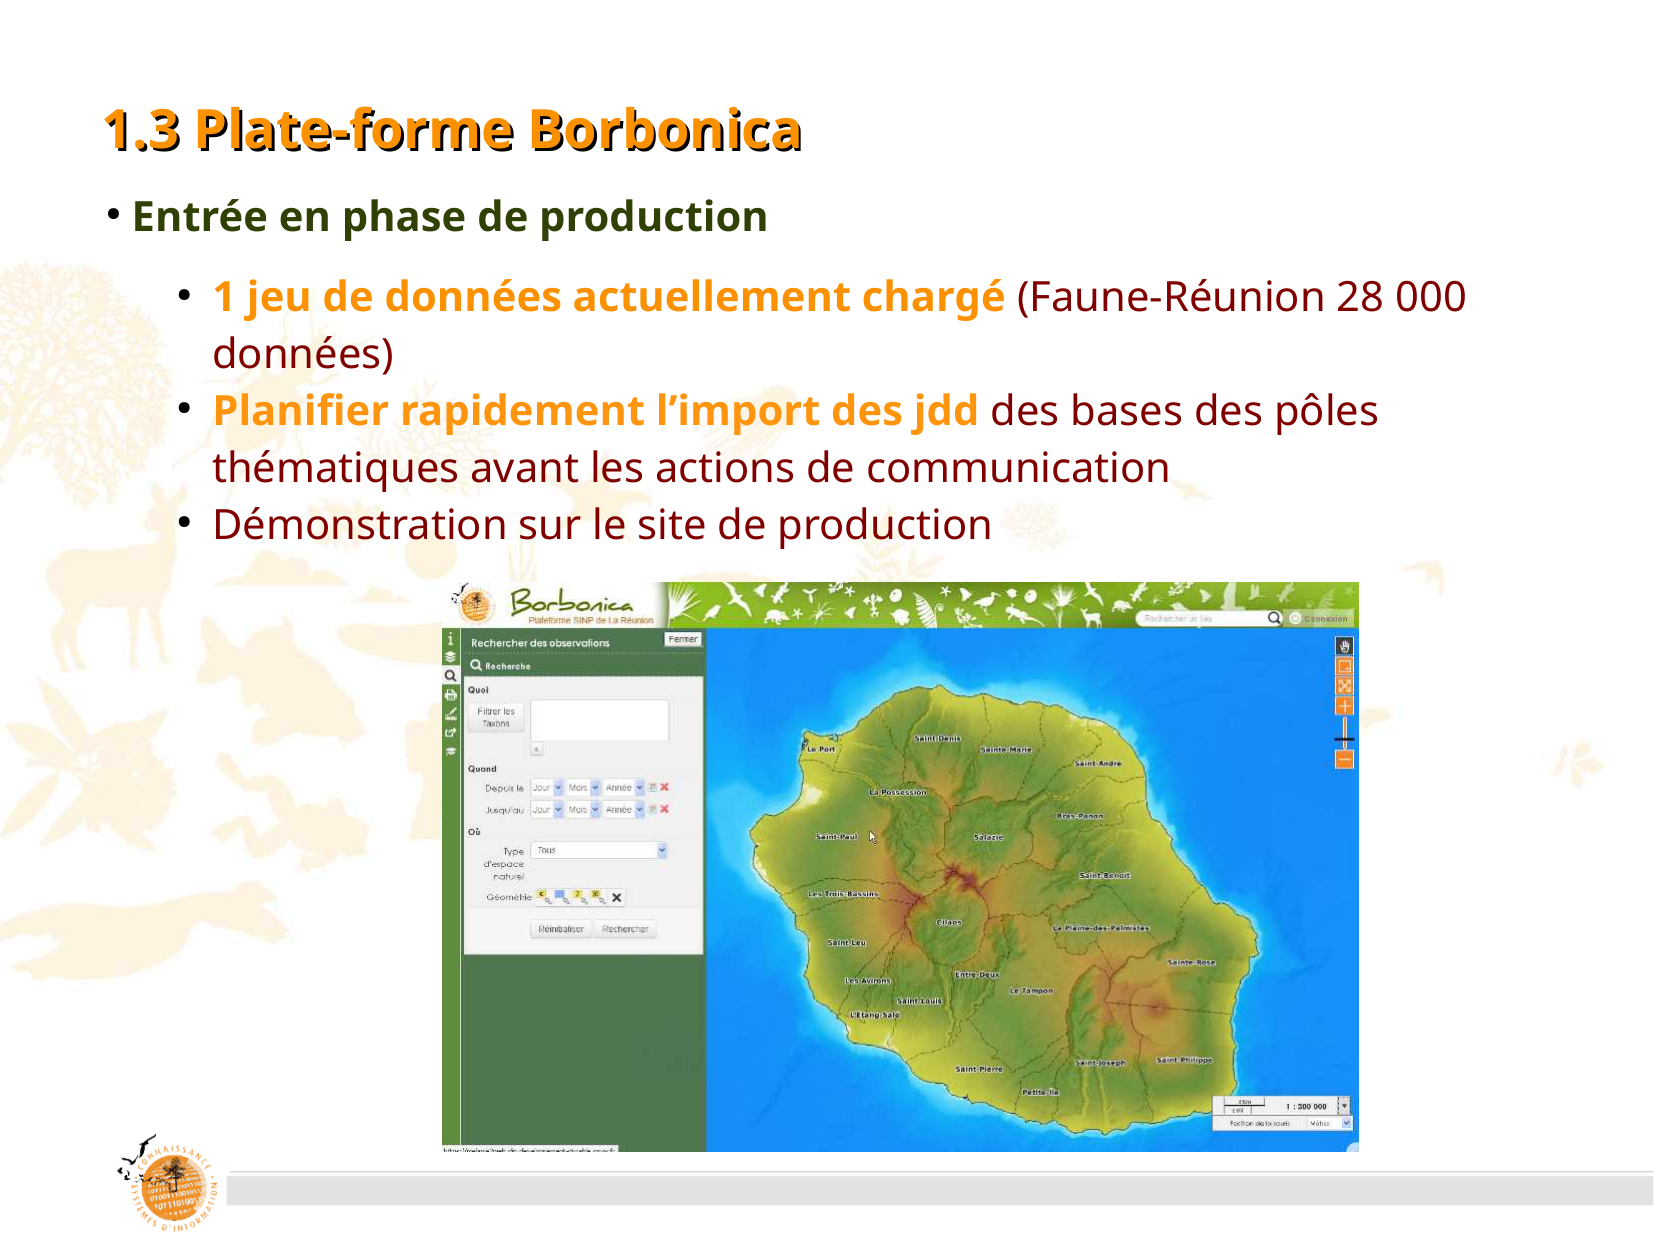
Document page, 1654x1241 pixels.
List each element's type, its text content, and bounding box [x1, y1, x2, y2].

title 1.3 Plate-forme Borbonica [82, 49, 1571, 207]
subtitle Entrée en phase de production 1 jeu de données actuellement chargé (Faune-Réunion 28 000 données) Planifier rapidement l’import des jdd des bases des pôles thématiques avant les actions de communication Démonstration sur le site de production [106, 183, 1536, 727]
picture [0, 0, 1654, 1241]
